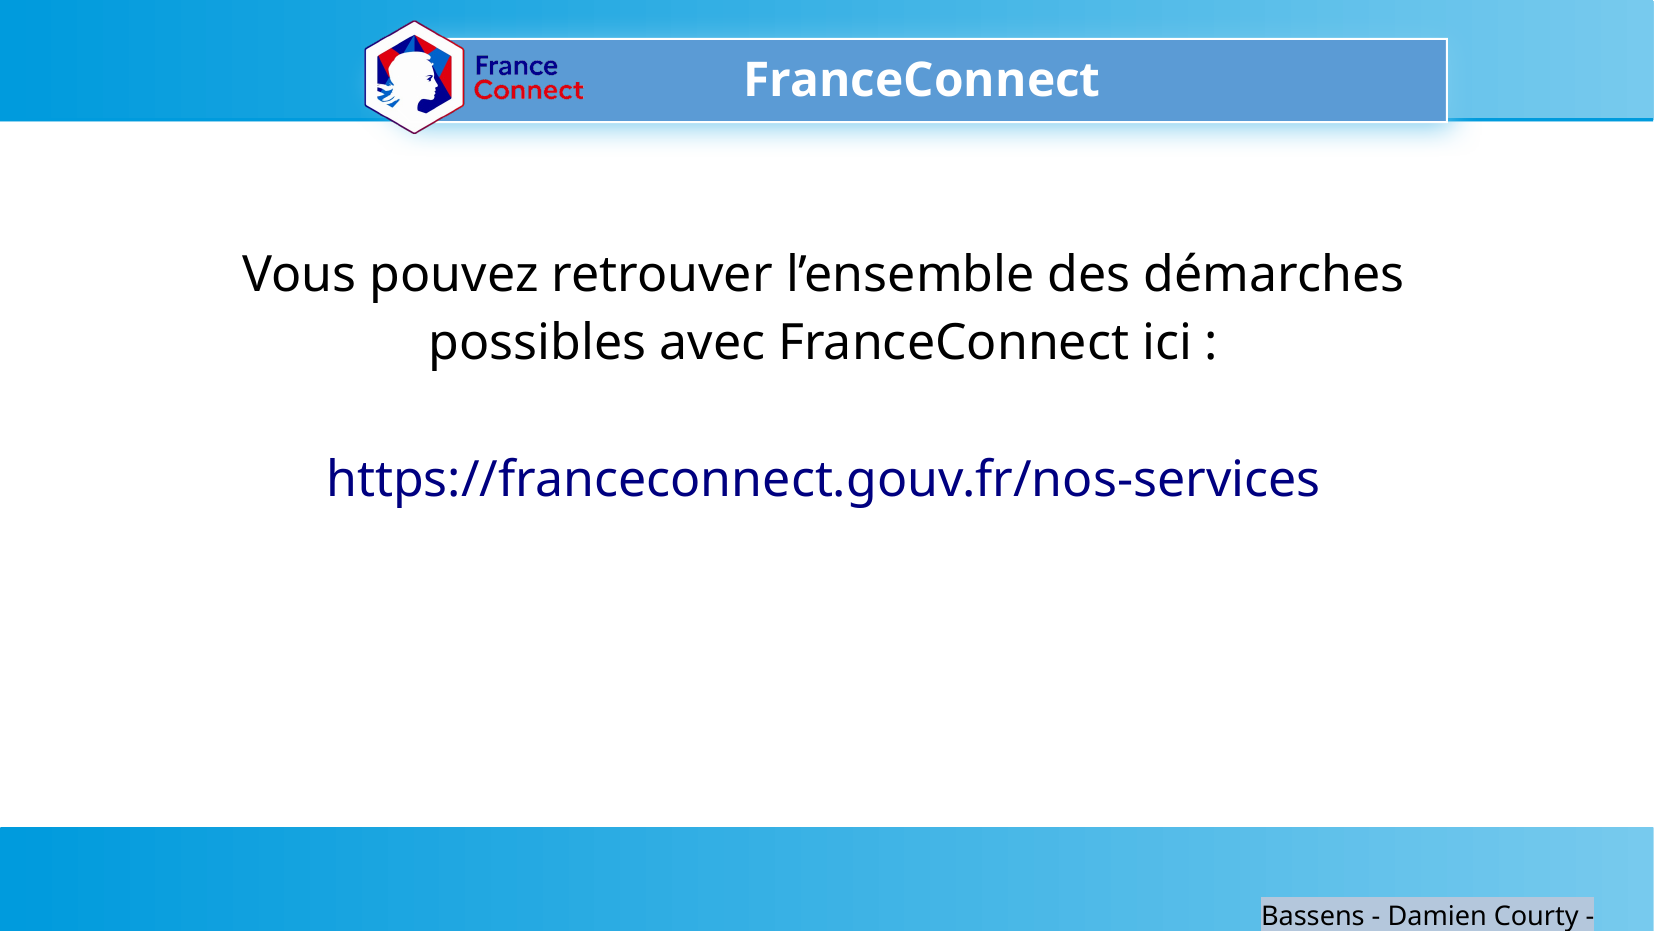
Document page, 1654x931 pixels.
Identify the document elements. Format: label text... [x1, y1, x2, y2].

text_box Bassens - Damien Courty - 2024 [1246, 889, 1654, 931]
text_box Vous pouvez retrouver l’ensemble des démarches possibles avec FranceConnect ici : https://franceconnect.gouv.fr/nos-services [129, 230, 1518, 481]
text_box FranceConnect [586, 38, 1447, 123]
picture [361, 17, 586, 136]
